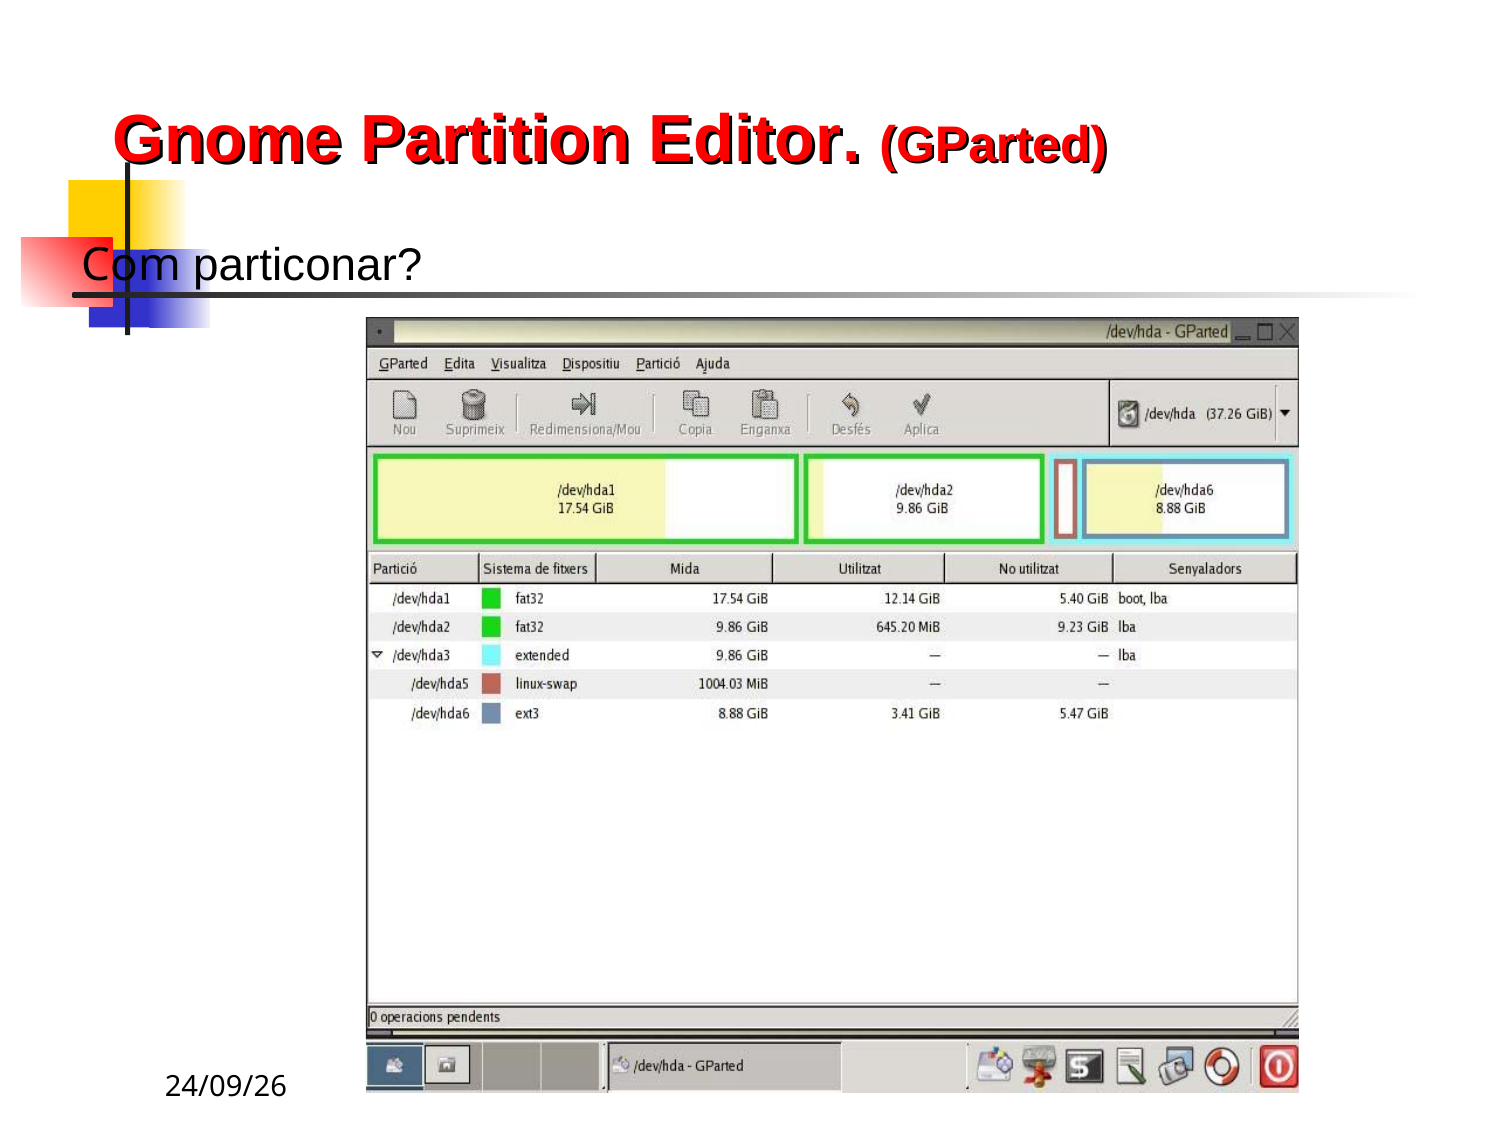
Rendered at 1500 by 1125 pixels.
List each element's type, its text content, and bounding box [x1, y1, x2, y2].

title Gnome Partition Editor. (GParted) [112, 70, 1418, 207]
list Com particonar? [81, 231, 1432, 975]
chart [365, 317, 1300, 1093]
